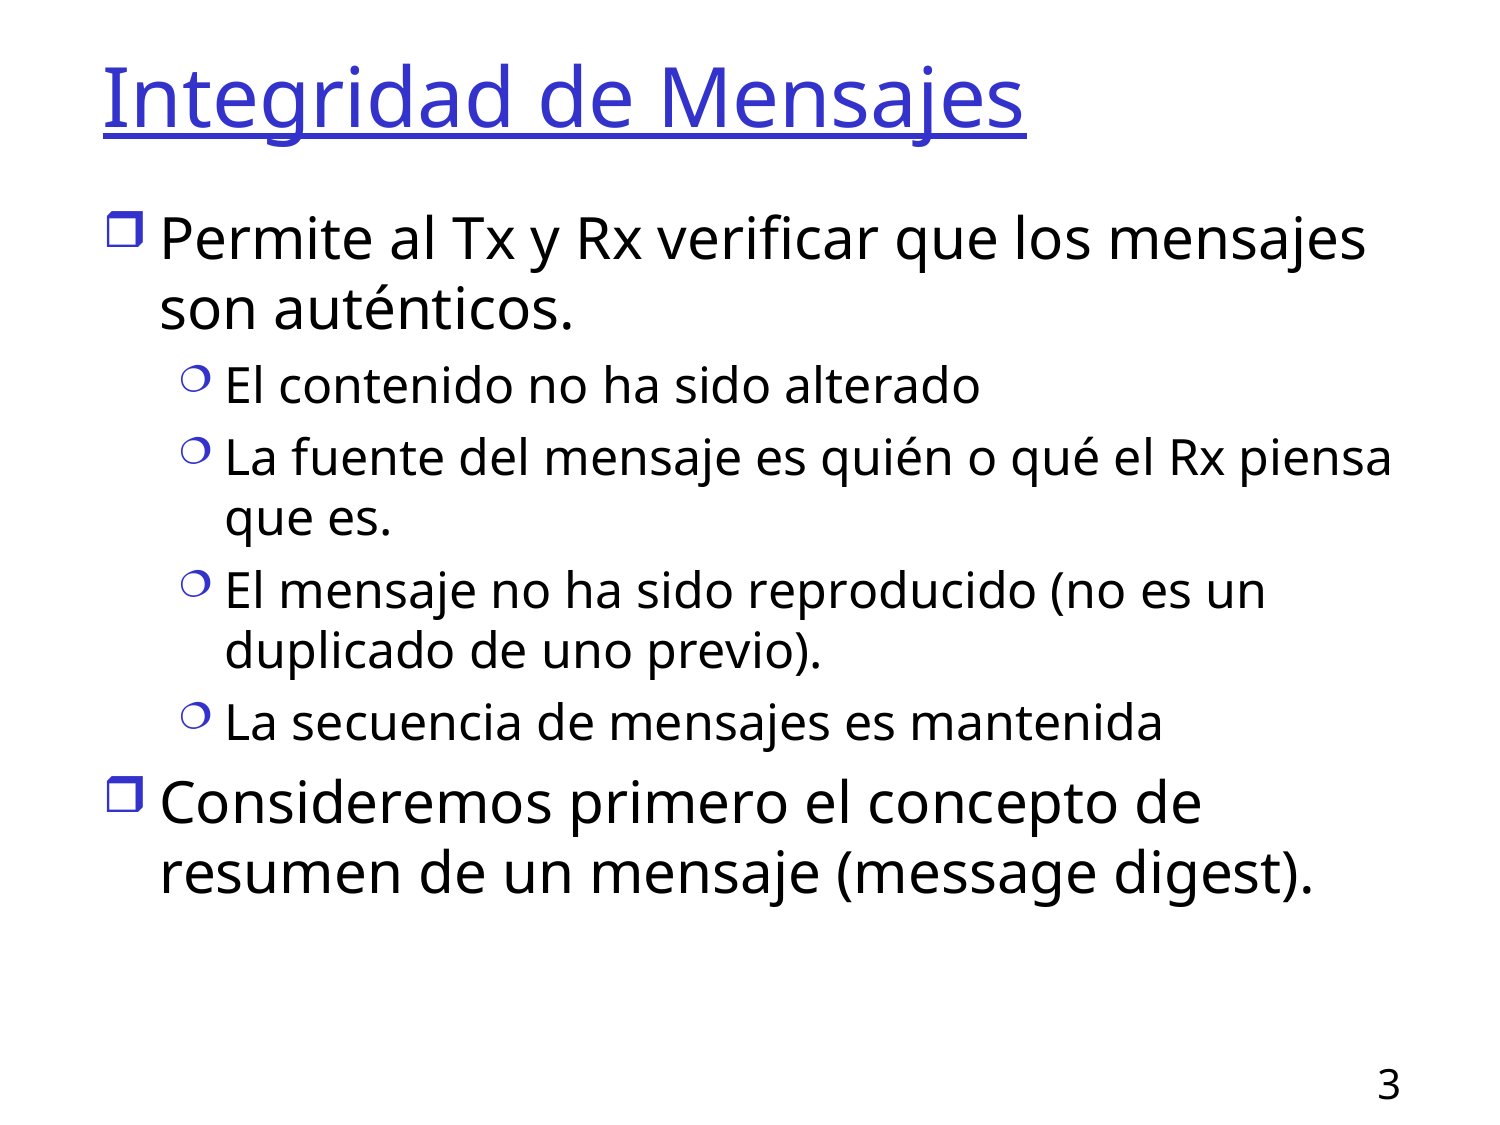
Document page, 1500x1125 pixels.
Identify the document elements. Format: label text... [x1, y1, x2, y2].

title Integridad de Mensajes [87, 0, 1363, 188]
list Permite al Tx y Rx verificar que los mensajes son auténticos. El contenido no ha sido alterado La fuente del mensaje es quién o qué el Rx piensa que es. El mensaje no ha sido reproducido (no es un duplicado de uno previo). La secuencia de mensajes es mantenida Consideremos primero el concepto de resumen de un mensaje (message digest). [87, 193, 1435, 957]
